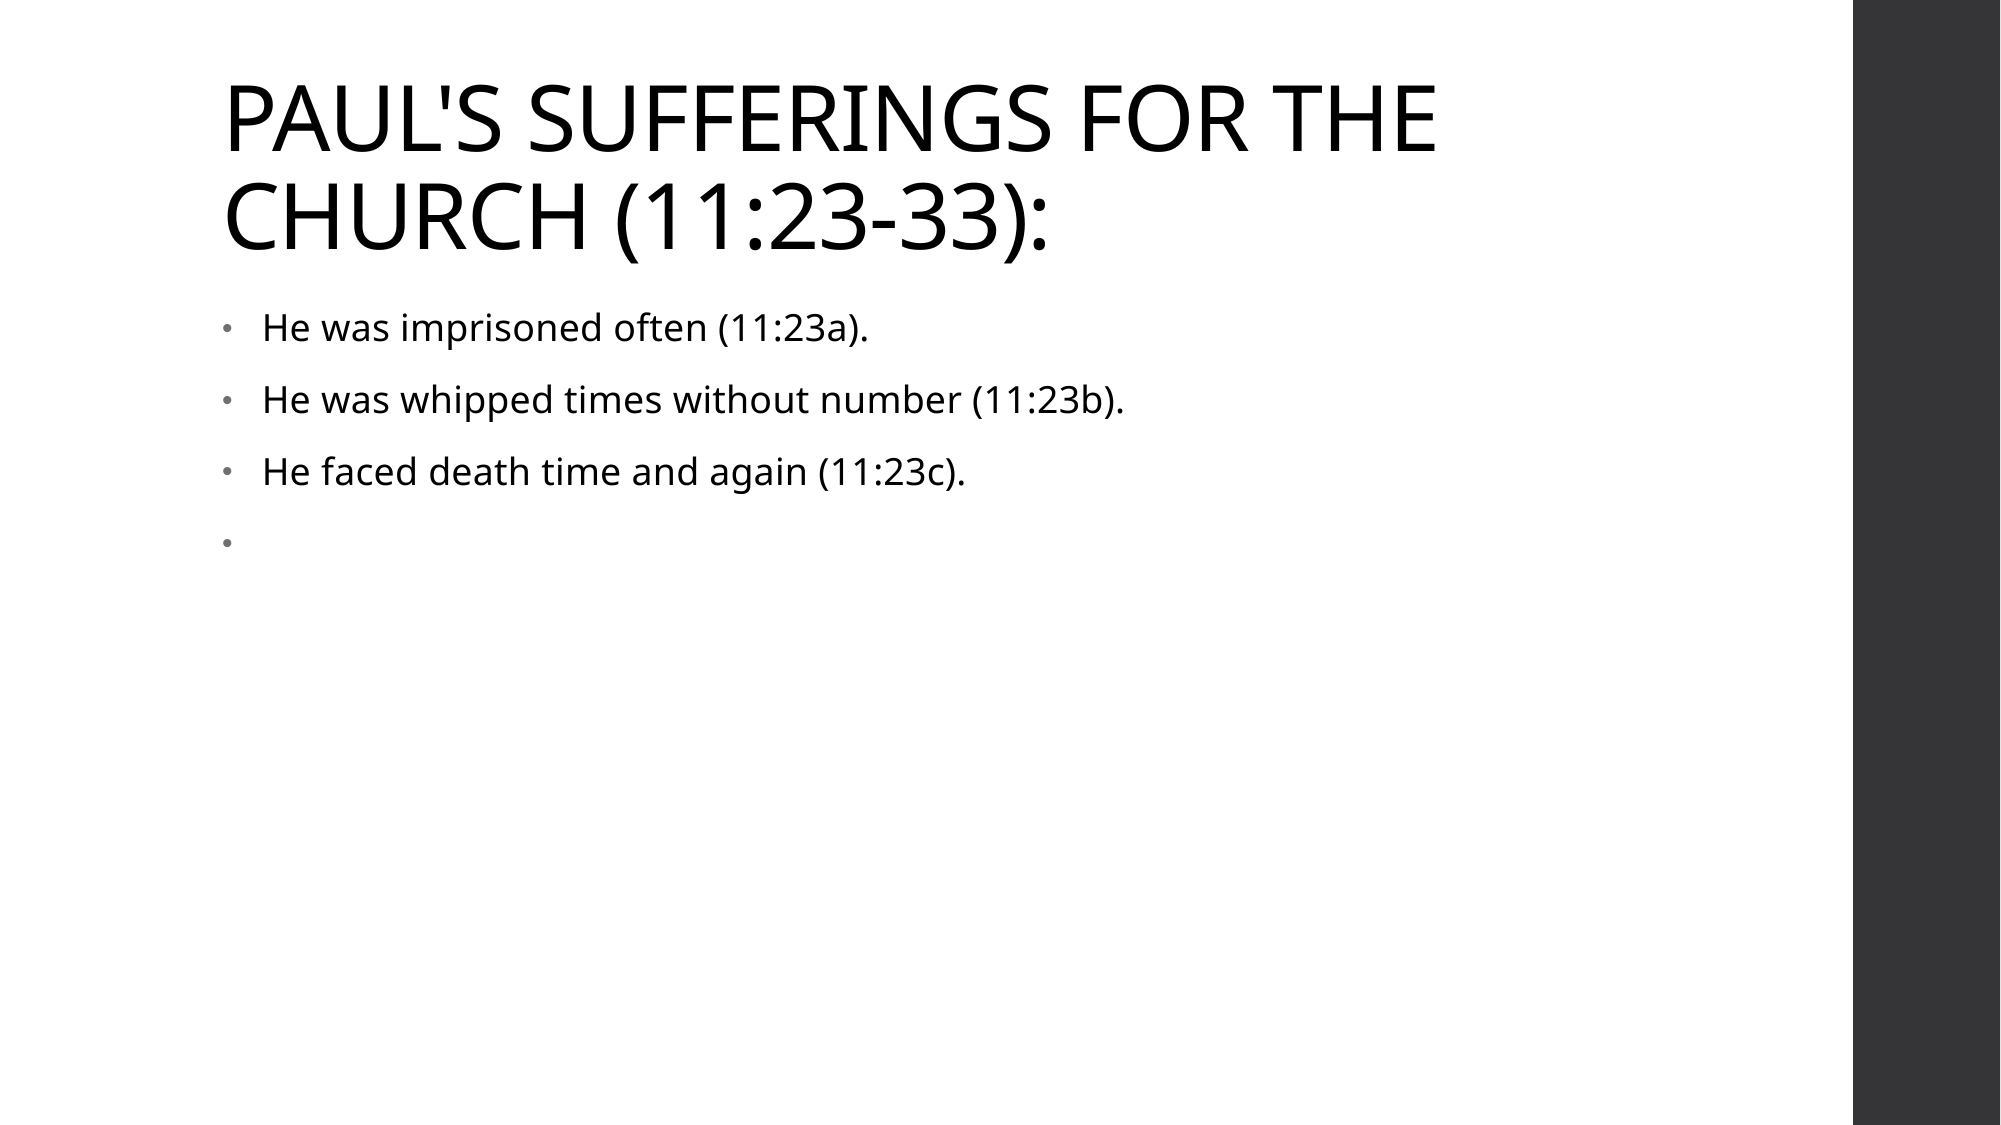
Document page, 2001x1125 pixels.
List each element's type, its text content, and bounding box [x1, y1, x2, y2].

list He was imprisoned often (11:23a). He was whipped times without number (11:23b). He faced death time and again (11:23c). [206, 299, 1617, 1014]
title PAUL'S SUFFERINGS FOR THE CHURCH (11:23-33): [206, 60, 1797, 278]
